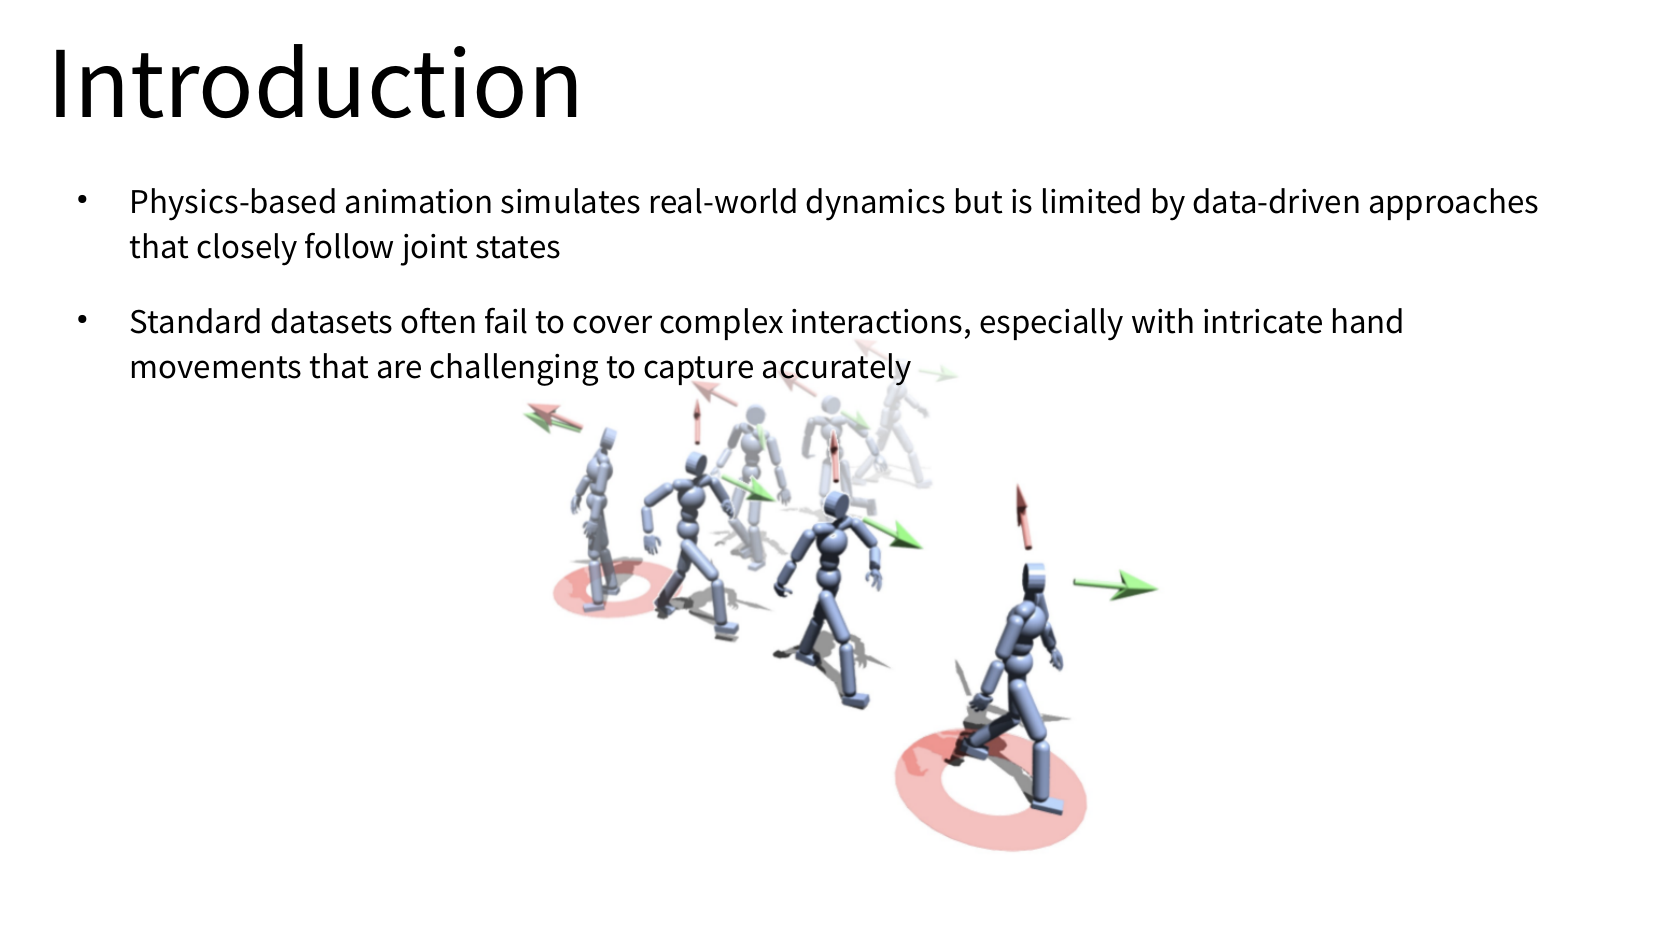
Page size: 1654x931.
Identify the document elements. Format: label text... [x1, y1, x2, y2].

list Physics-based animation simulates real-world dynamics but is limited by data-driven approaches that closely follow joint states Standard datasets often fail to cover complex interactions, especially with intricate hand movements that are challenging to capture accurately [59, 177, 1565, 886]
title Introduction [47, 0, 1536, 156]
